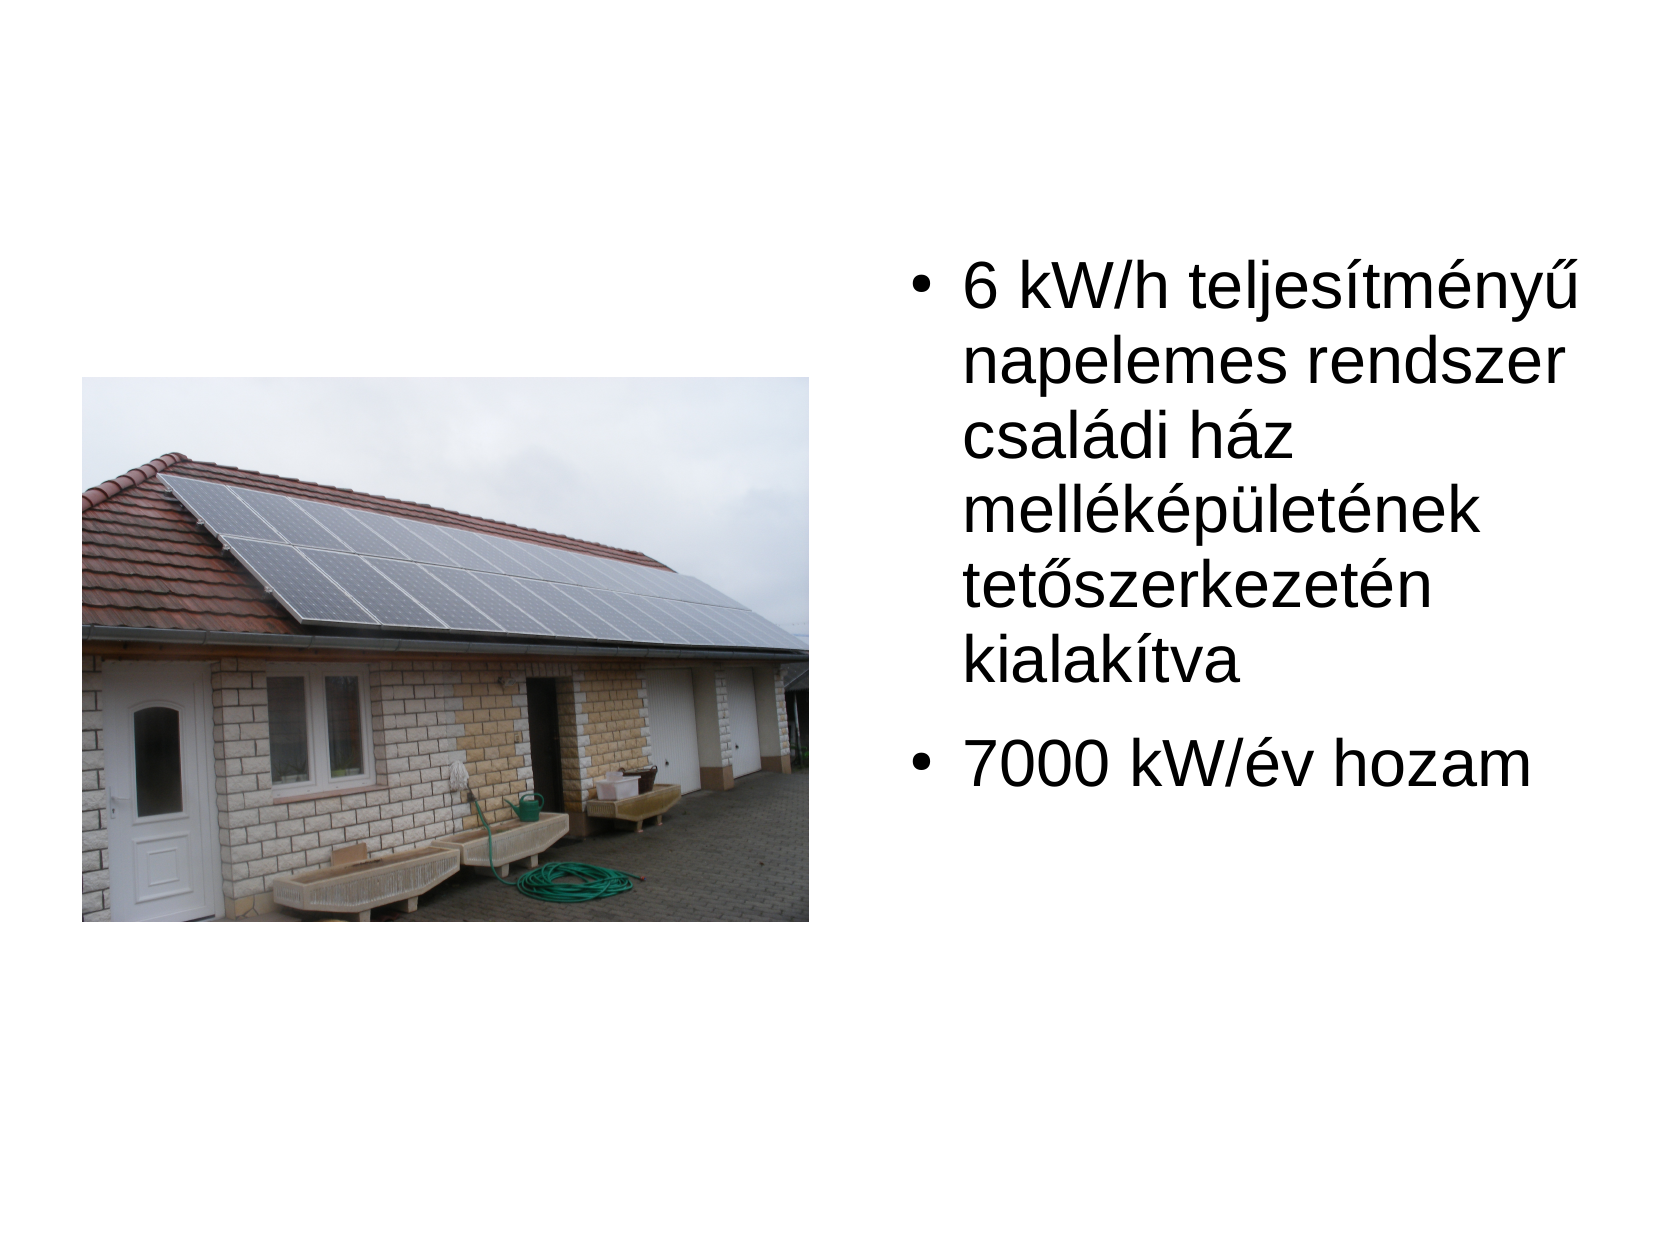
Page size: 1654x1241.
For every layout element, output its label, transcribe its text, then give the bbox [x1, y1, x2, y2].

list 6 kW/h teljesítményű napelemes rendszer családi ház melléképületének tetőszerkezetén kialakítva 7000 kW/év hozam [891, 248, 1619, 968]
picture [82, 377, 809, 923]
